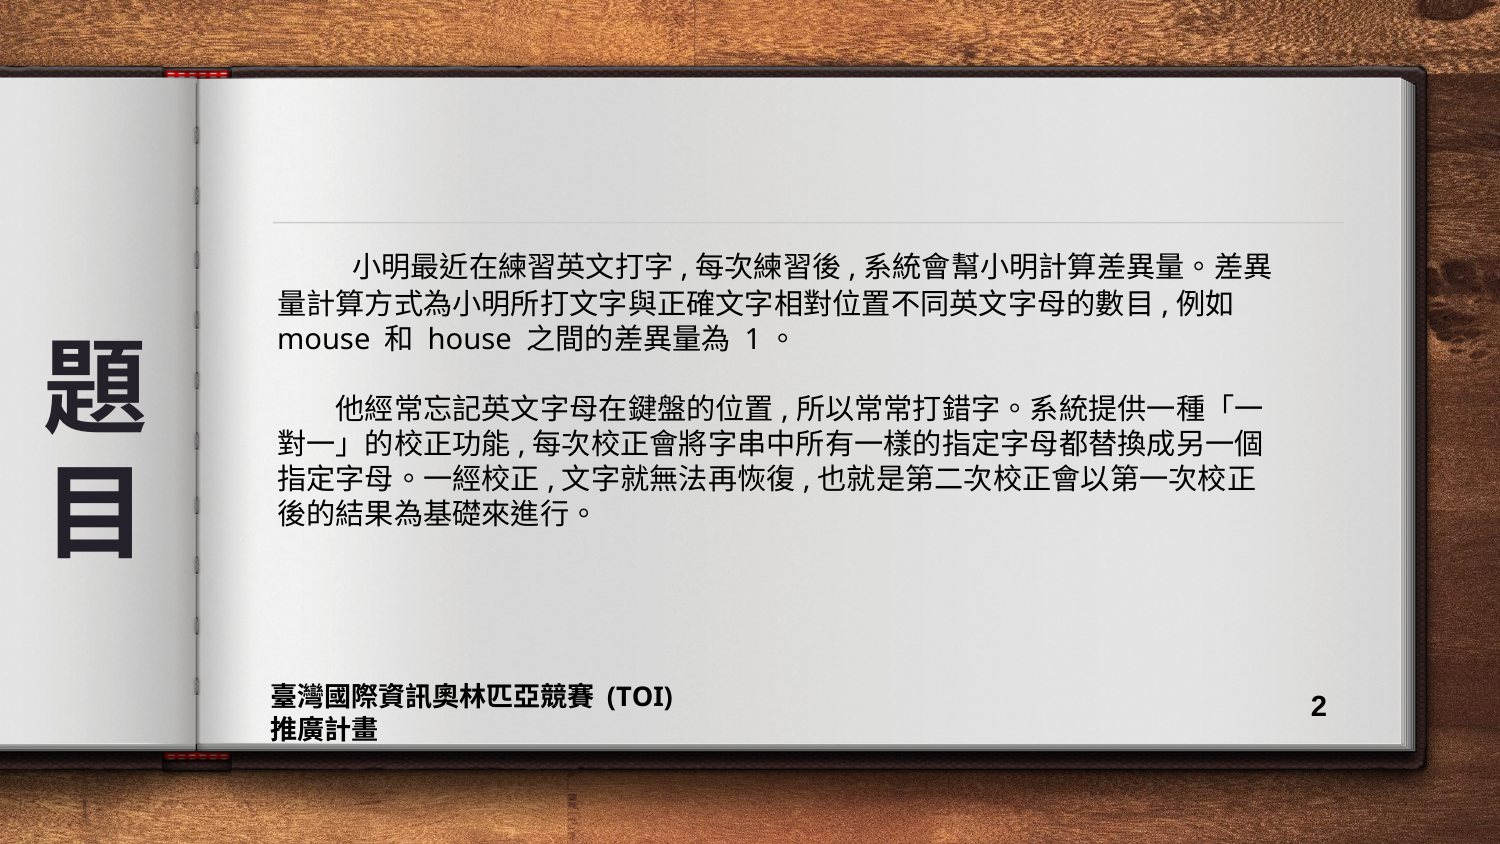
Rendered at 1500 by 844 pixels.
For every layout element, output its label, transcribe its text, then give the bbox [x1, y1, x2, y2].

text_box 題 目 [28, 306, 210, 552]
text_box 小明最近在練習英文打字,每次練習後,系統會幫小明計算差異量。差異量計算方式為小明所打文字與正確文字相對位置不同英文字母的數目,例如 mouse 和 house 之間的差異量為 1。 他經常忘記英文字母在鍵盤的位置,所以常常打錯字。系統提供一種「一對一」的校正功能,每次校正會將字串中所有一樣的指定字母都替換成另一個指定字母。一經校正,文字就無法再恢復,也就是第二次校正會以第一次校正後的結果為基礎來進行。 [262, 233, 1296, 551]
text_box [1295, 672, 1386, 737]
